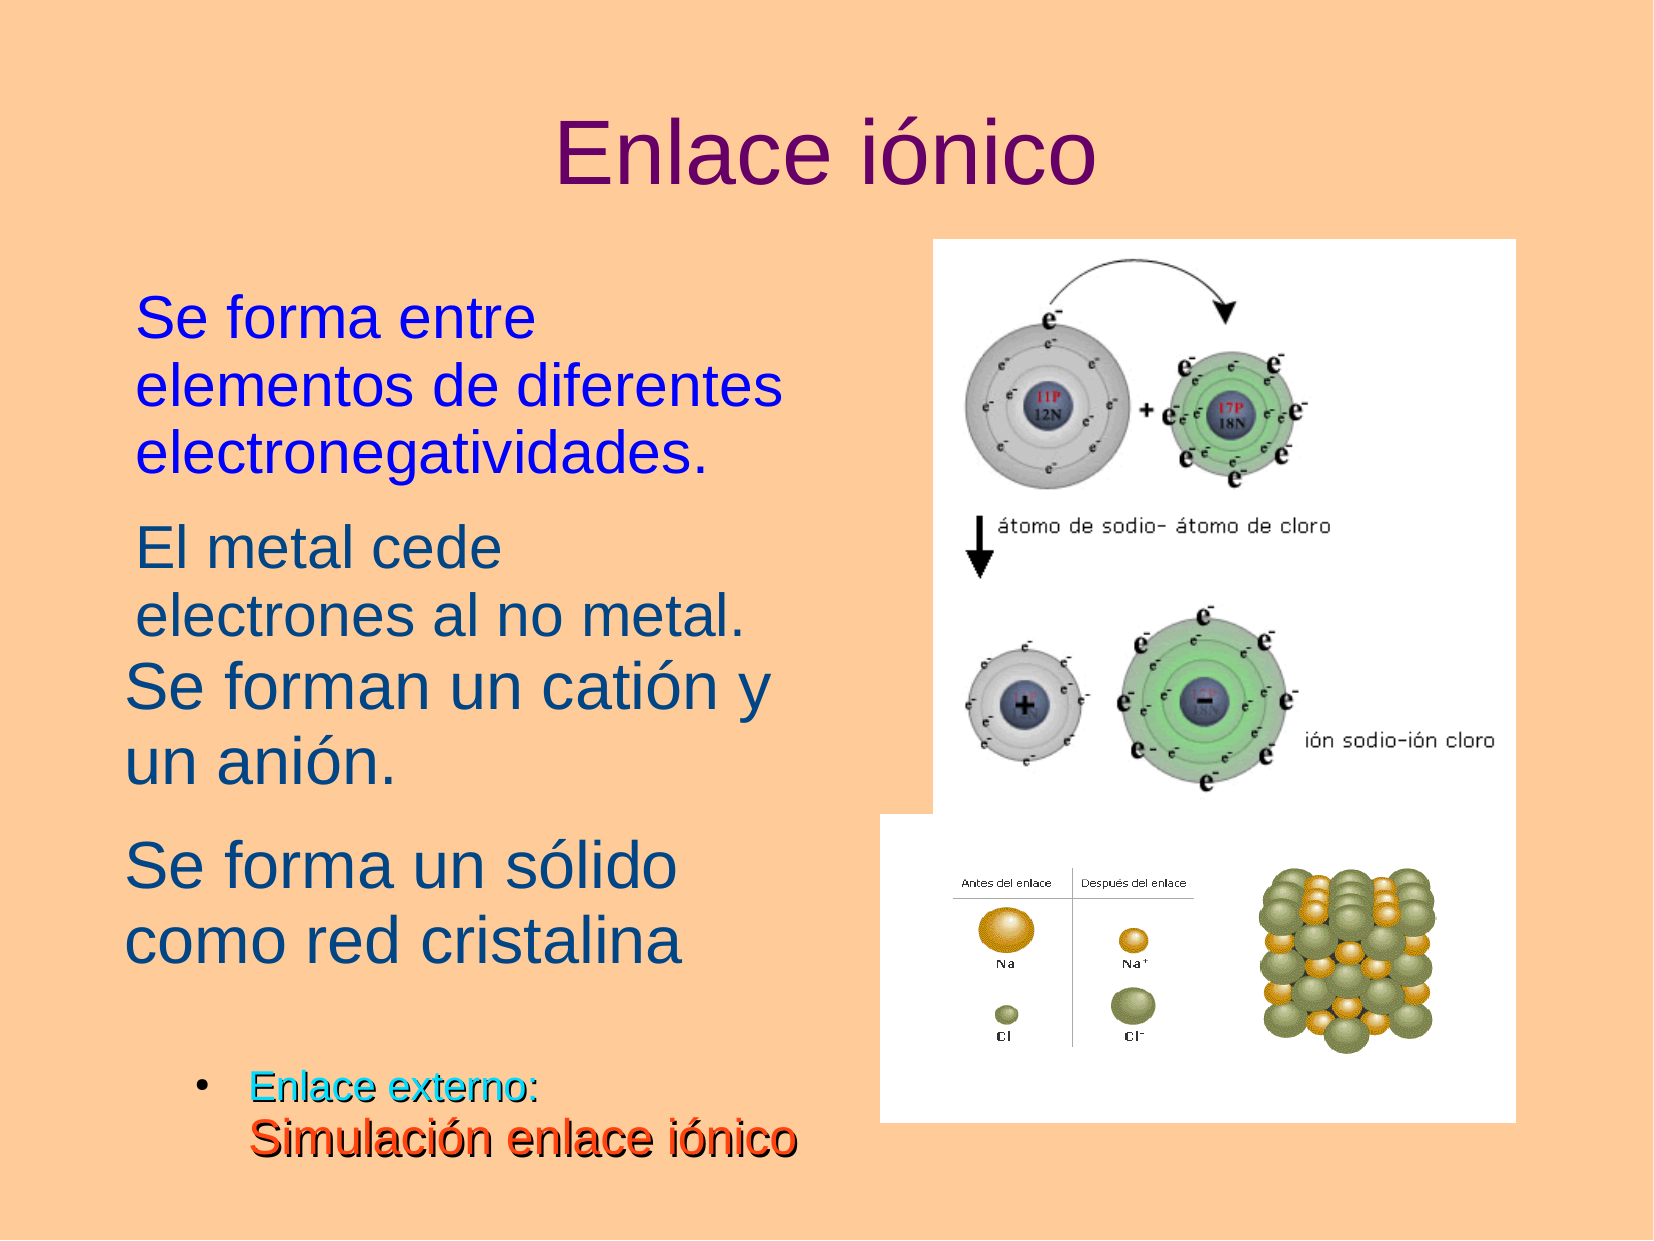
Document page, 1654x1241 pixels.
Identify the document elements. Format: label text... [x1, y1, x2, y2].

list Enlace externo:Simulación enlace iónico [177, 1062, 904, 1182]
picture [880, 239, 1516, 1124]
list Se forma entre elementos de diferentes electronegatividades. El metal cede electrones al no metal. [70, 283, 798, 674]
list Se forman un catión y un anión. Se forma un sólido como red cristalina [53, 649, 780, 1040]
title Enlace iónico [82, 49, 1571, 257]
